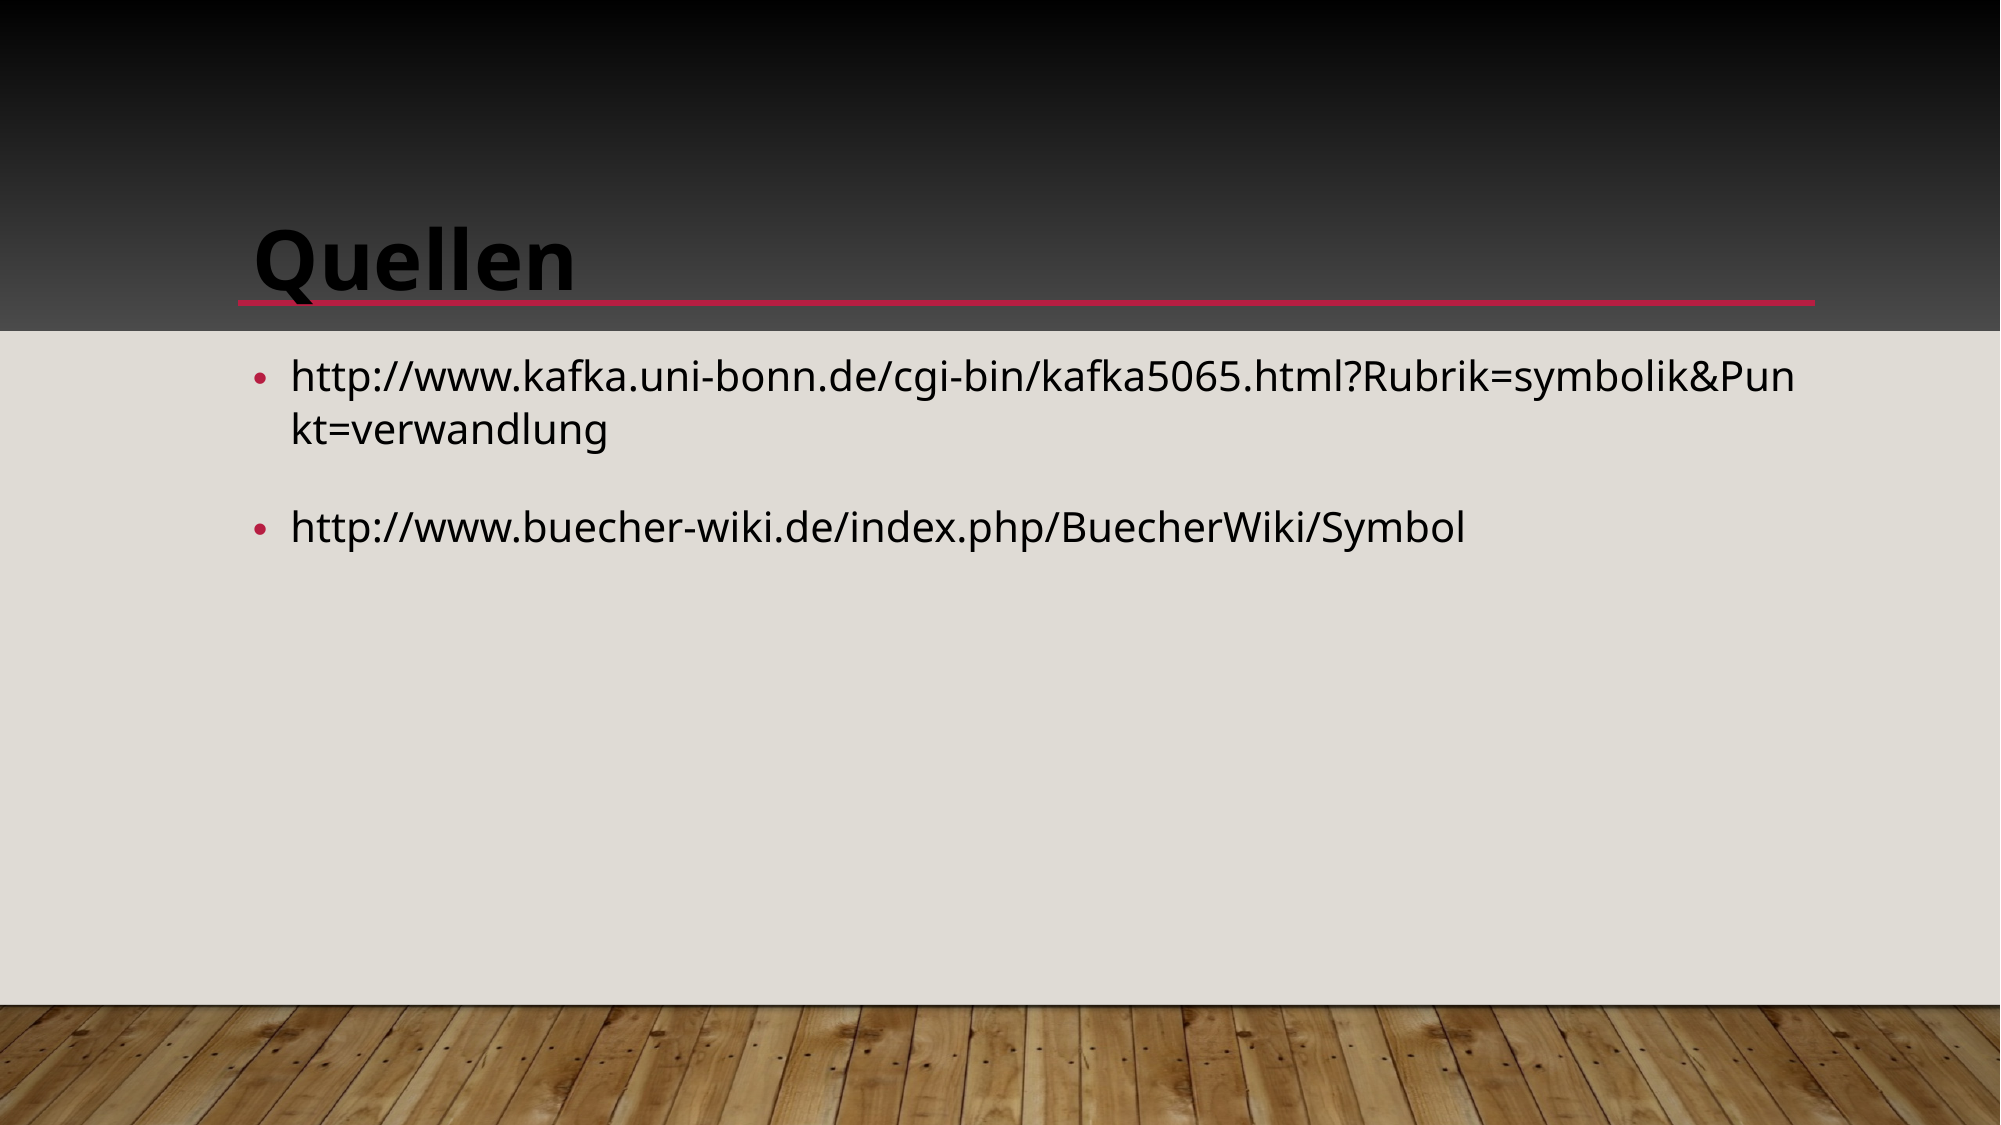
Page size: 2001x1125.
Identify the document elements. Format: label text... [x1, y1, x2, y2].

list http://www.kafka.uni-bonn.de/cgi-bin/kafka5065.html?Rubrik=symbolik&Punkt=verwandlung http://www.buecher-wiki.de/index.php/BuecherWiki/Symbol [238, 330, 1814, 897]
picture [0, 1005, 2000, 1125]
title Quellen [238, 210, 1814, 330]
